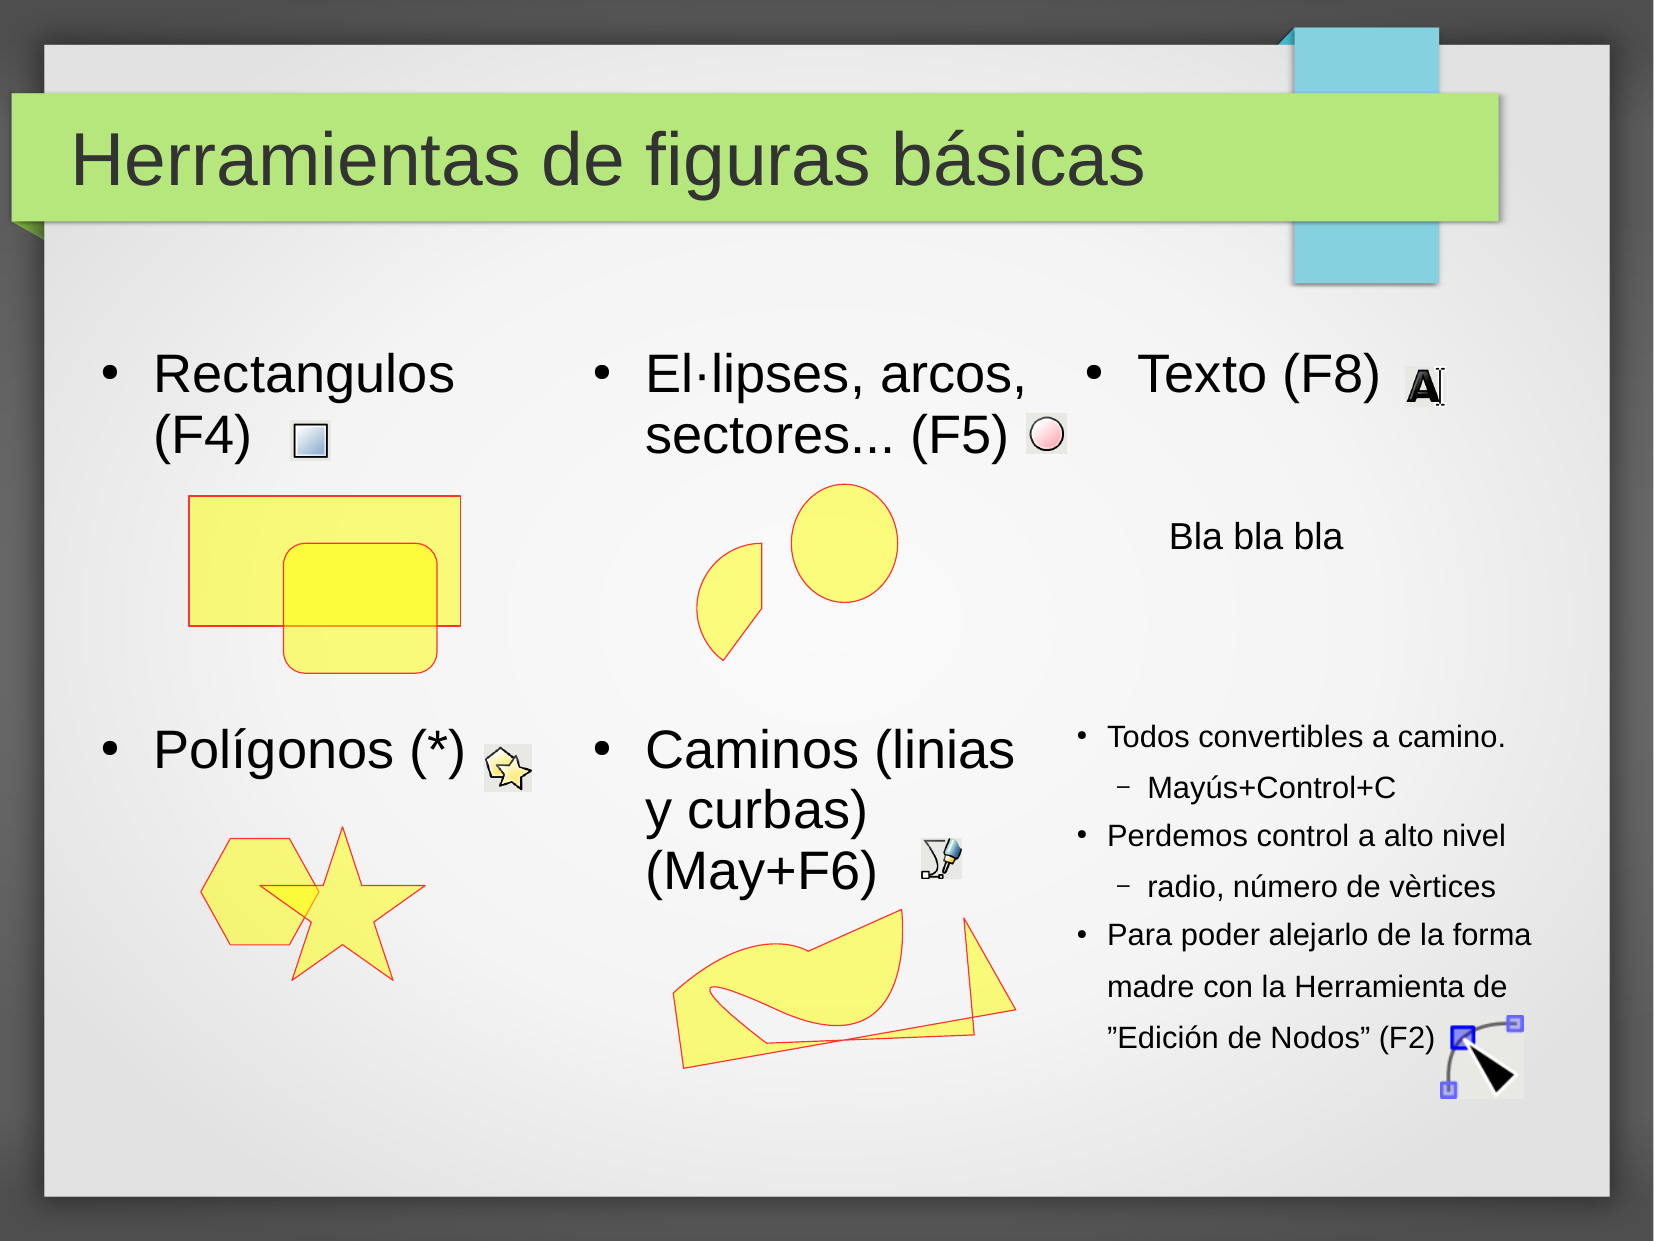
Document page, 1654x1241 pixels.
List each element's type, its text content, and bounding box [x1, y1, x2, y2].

text_box [673, 909, 1016, 1069]
list El·lipses, arcos, sectores... (F5) [574, 343, 1044, 687]
list Todos convertibles a camino. Mayús+Control+C Perdemos control a alto nivel radio, número de vèrtices Para poder alejarlo de la forma madre con la Herramienta de ”Edición de Nodos” (F2) [1066, 719, 1536, 1063]
list Texto (F8) [1066, 343, 1536, 687]
title Herramientas de figuras básicas [70, 106, 1229, 213]
text_box [200, 826, 426, 981]
text_box [791, 484, 898, 603]
text_box Bla bla bla [1154, 507, 1359, 565]
list Caminos (linias y curbas) (May+F6) [574, 719, 1044, 1063]
list Rectangulos (F4) [82, 343, 552, 687]
text_box [188, 496, 461, 674]
picture [0, 0, 1654, 1241]
text_box [696, 543, 762, 661]
list Polígonos (*) [82, 719, 552, 1063]
